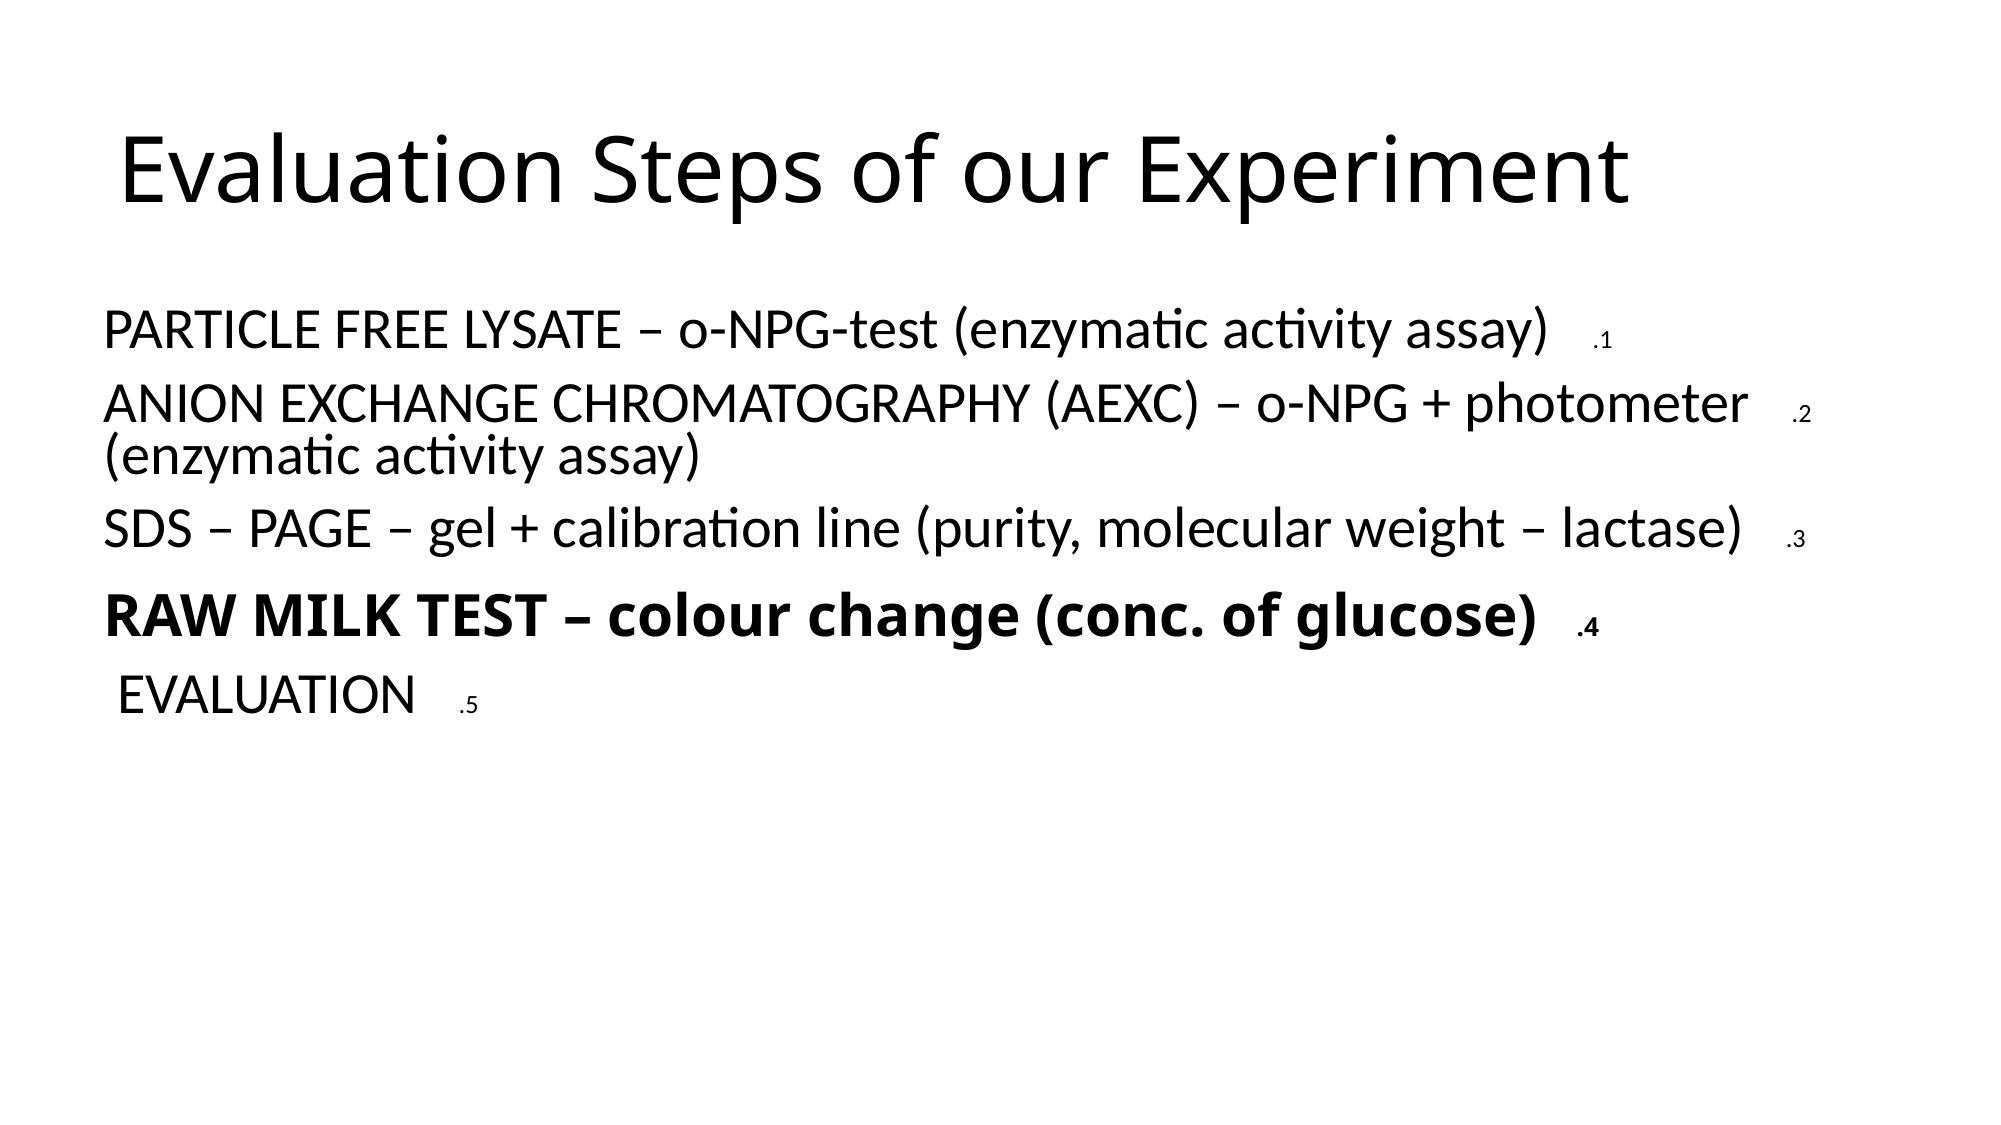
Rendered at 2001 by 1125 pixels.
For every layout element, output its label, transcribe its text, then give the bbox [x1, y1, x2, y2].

text_box Evaluation Steps of our Experiment [102, 59, 1863, 278]
text_box PARTICLE FREE LYSATE – o-NPG-test (enzymatic activity assay) ANION EXCHANGE CHROMATOGRAPHY (AEXC) – o-NPG + photometer (enzymatic activity assay) SDS – PAGE – gel + calibration line (purity, molecular weight – lactase) RAW MILK TEST – colour change (conc. of glucose) EVALUATION [89, 299, 1949, 1014]
